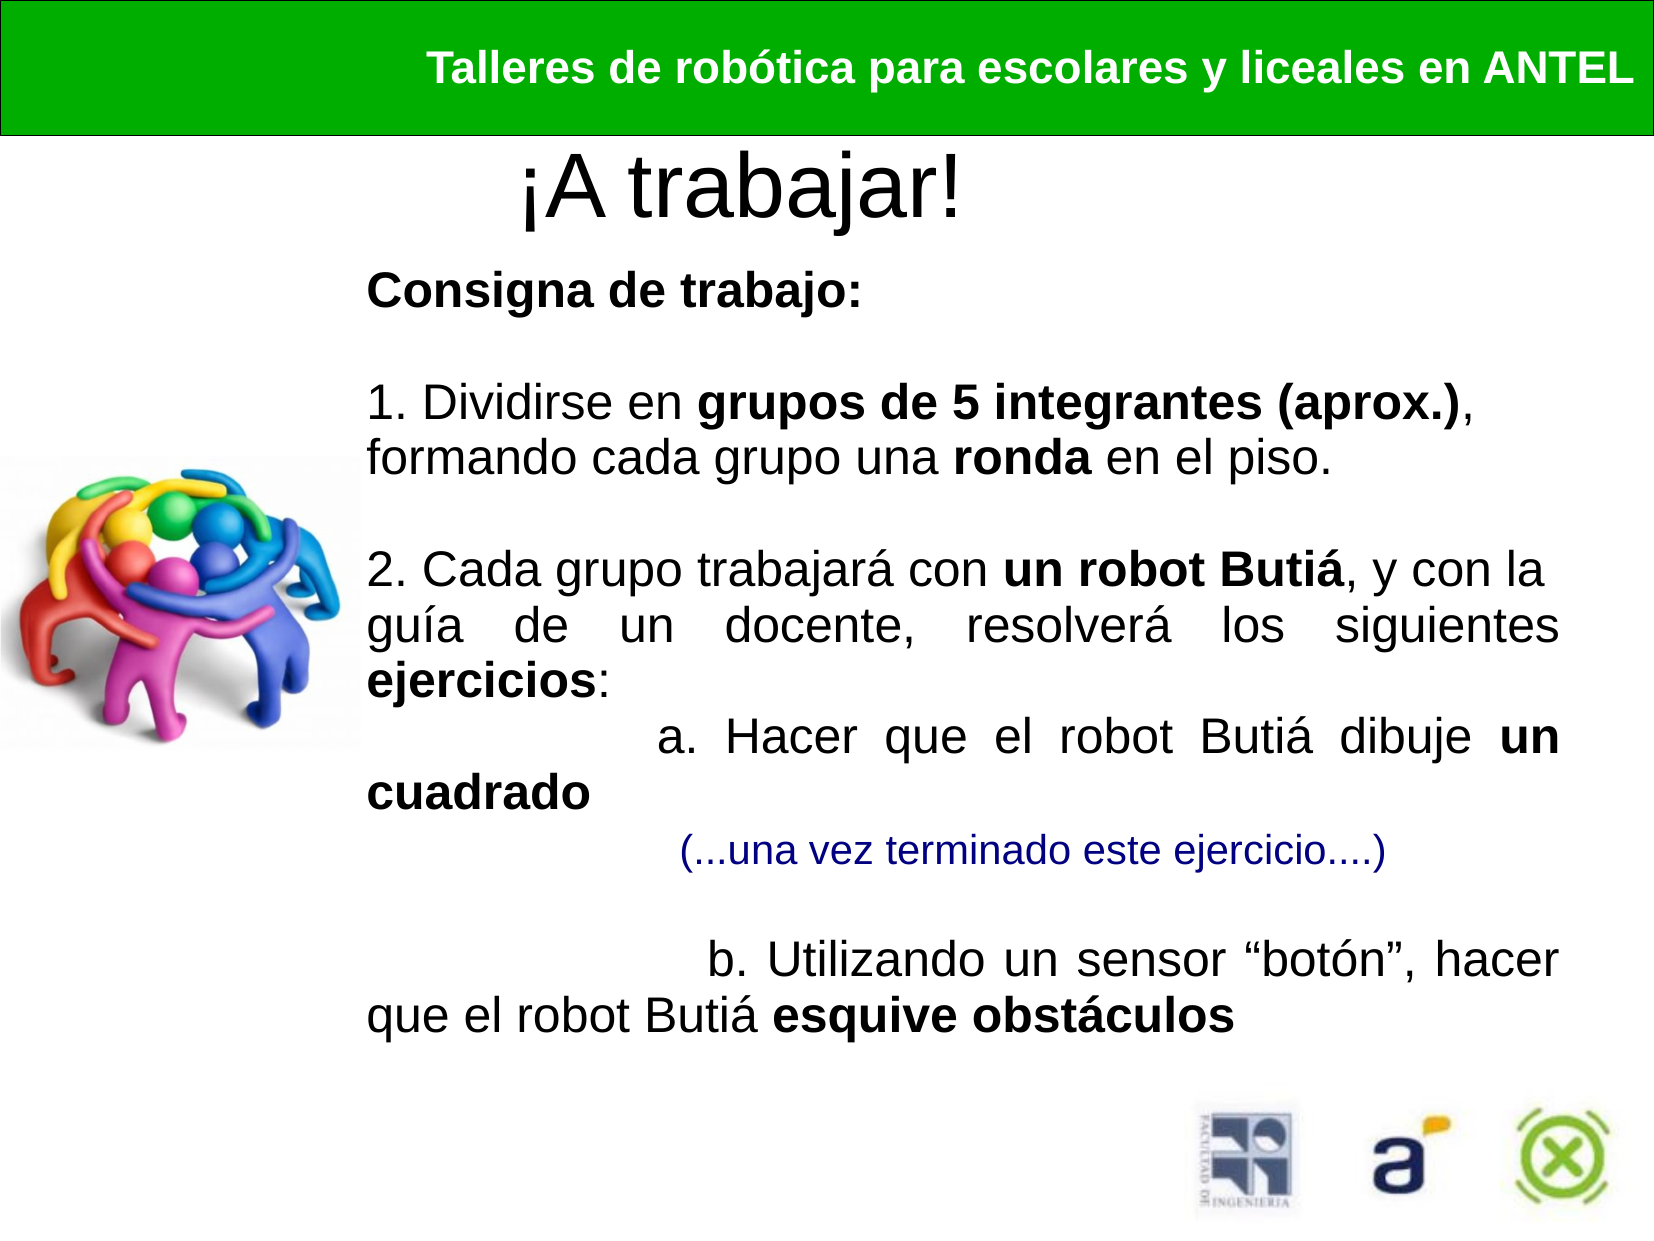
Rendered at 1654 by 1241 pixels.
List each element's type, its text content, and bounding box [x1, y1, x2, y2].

text_box Talleres de robótica para escolares y liceales en ANTEL [0, 0, 1654, 136]
title ¡A trabajar! [50, 101, 1456, 271]
text_box Consigna de trabajo: 1. Dividirse en grupos de 5 integrantes (aprox.), formando cada grupo una ronda en el piso. 2. Cada grupo trabajará con un robot Butiá, y con la guía de un docente, resolverá los siguientes ejercicios: a. Hacer que el robot Butiá dibuje un cuadrado (...una vez terminado este ejercicio....) b. Utilizando un sensor “botón”, hacer que el robot Butiá esquive obstáculos [351, 255, 1576, 1119]
picture [0, 136, 1654, 1241]
